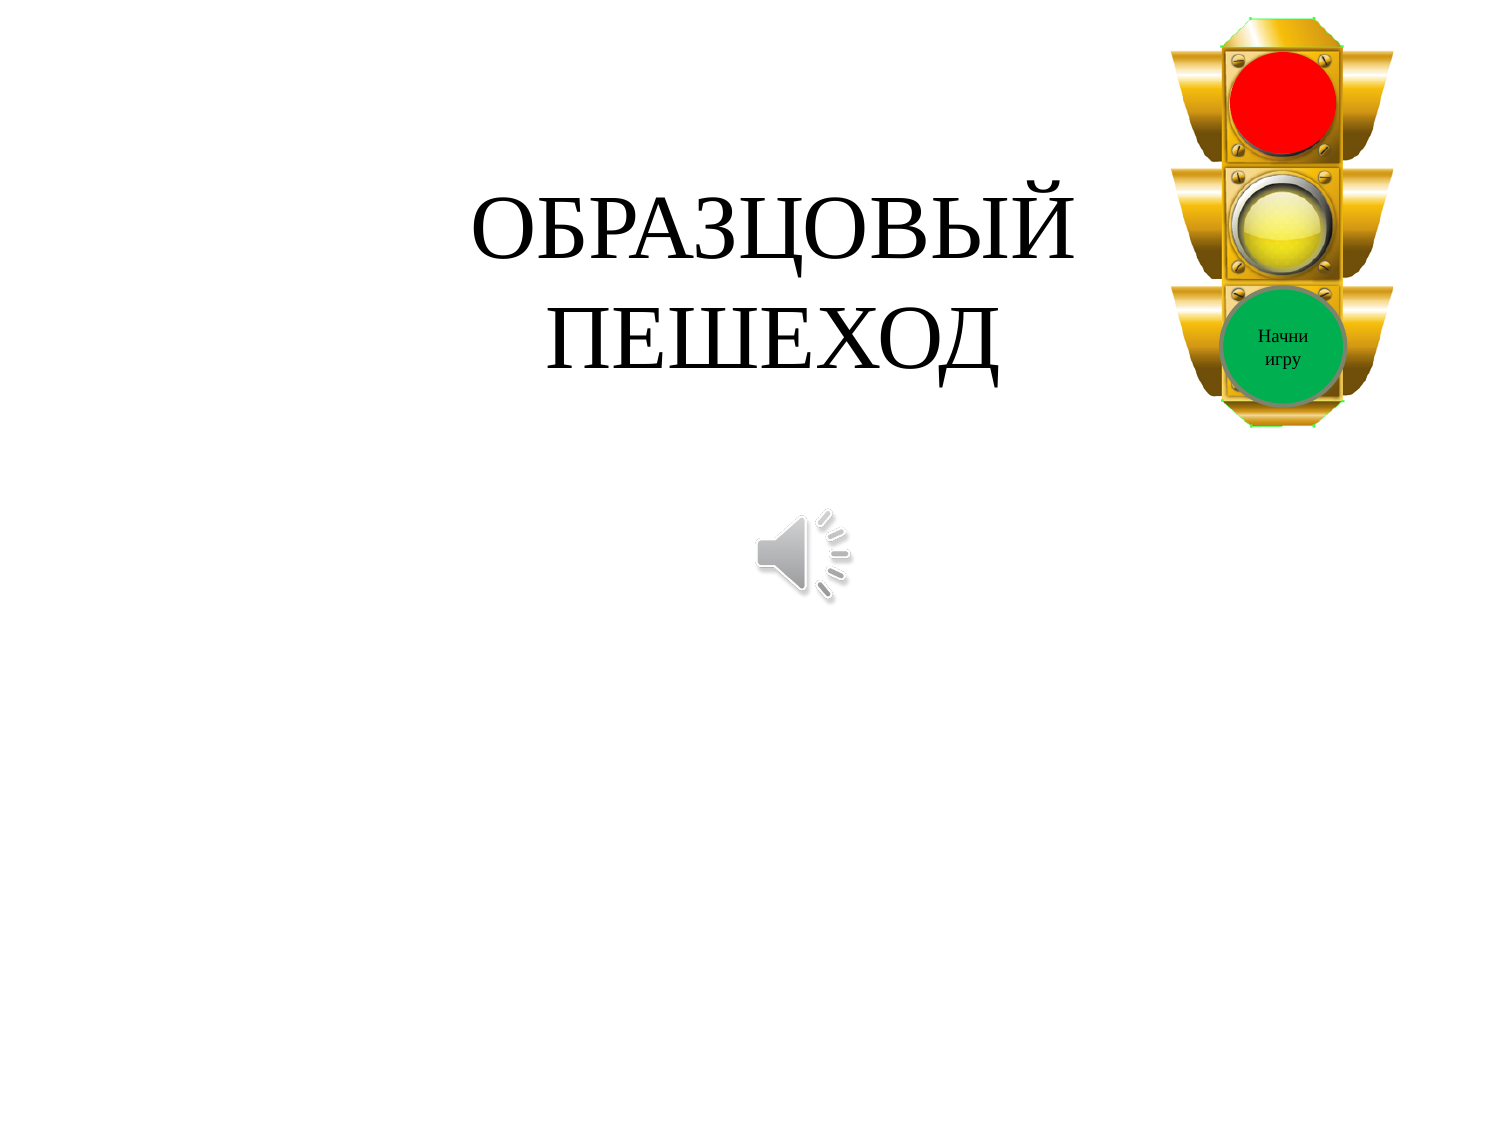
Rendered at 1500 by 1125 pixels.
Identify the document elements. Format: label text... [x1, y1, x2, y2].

title ОБРАЗЦОВЫЙ ПЕШЕХОД [442, 159, 1105, 423]
text_box [1229, 52, 1337, 154]
picture [755, 506, 856, 607]
picture [1151, 0, 1415, 436]
text_box Начни игру [1221, 287, 1346, 406]
